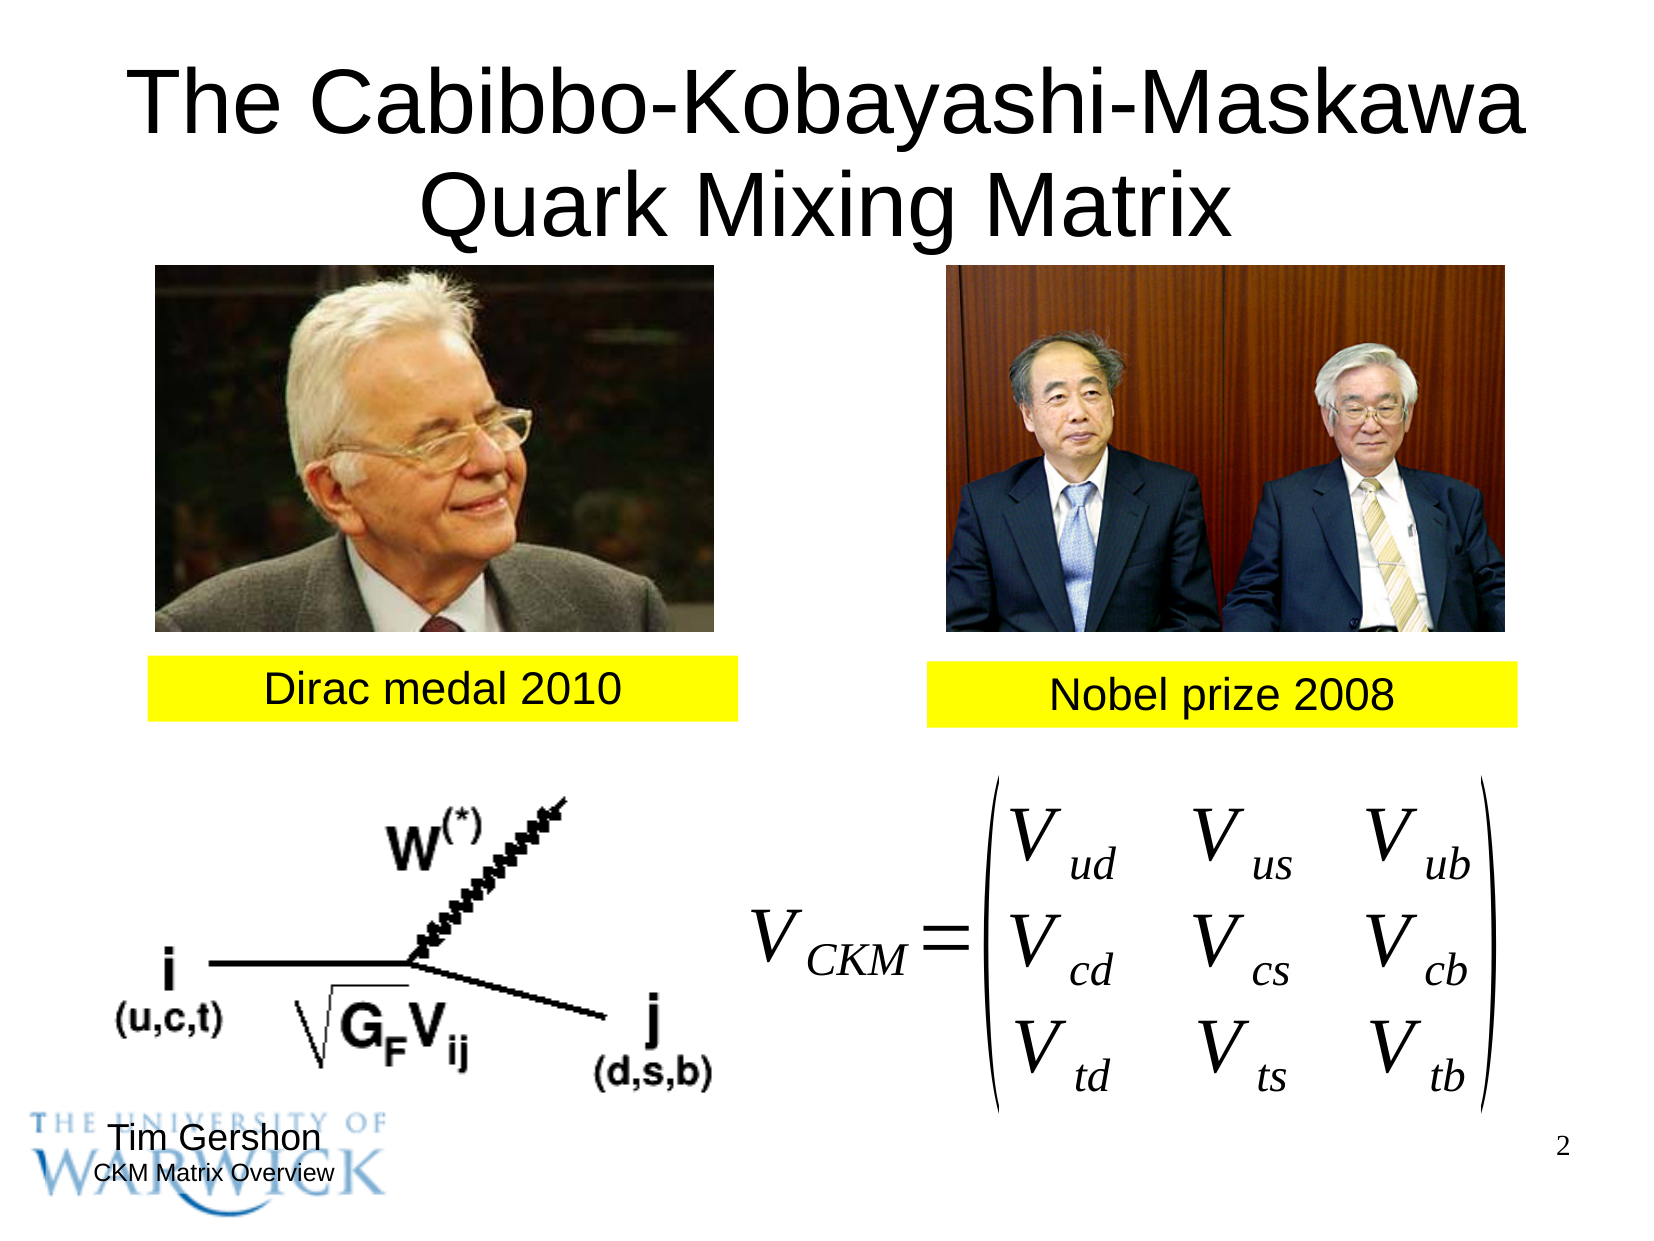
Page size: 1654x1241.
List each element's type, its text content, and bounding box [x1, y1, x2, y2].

text_box Dirac medal 2010 [147, 655, 739, 722]
text_box Tim Gershon CKM Matrix Overview [45, 1108, 384, 1194]
text_box Nobel prize 2008 [927, 661, 1518, 728]
title The Cabibbo-Kobayashi-Maskawa Quark Mixing Matrix [82, 49, 1571, 257]
picture [946, 265, 1505, 632]
chart [728, 769, 1521, 1117]
picture [11, 655, 804, 1232]
picture [155, 265, 714, 632]
